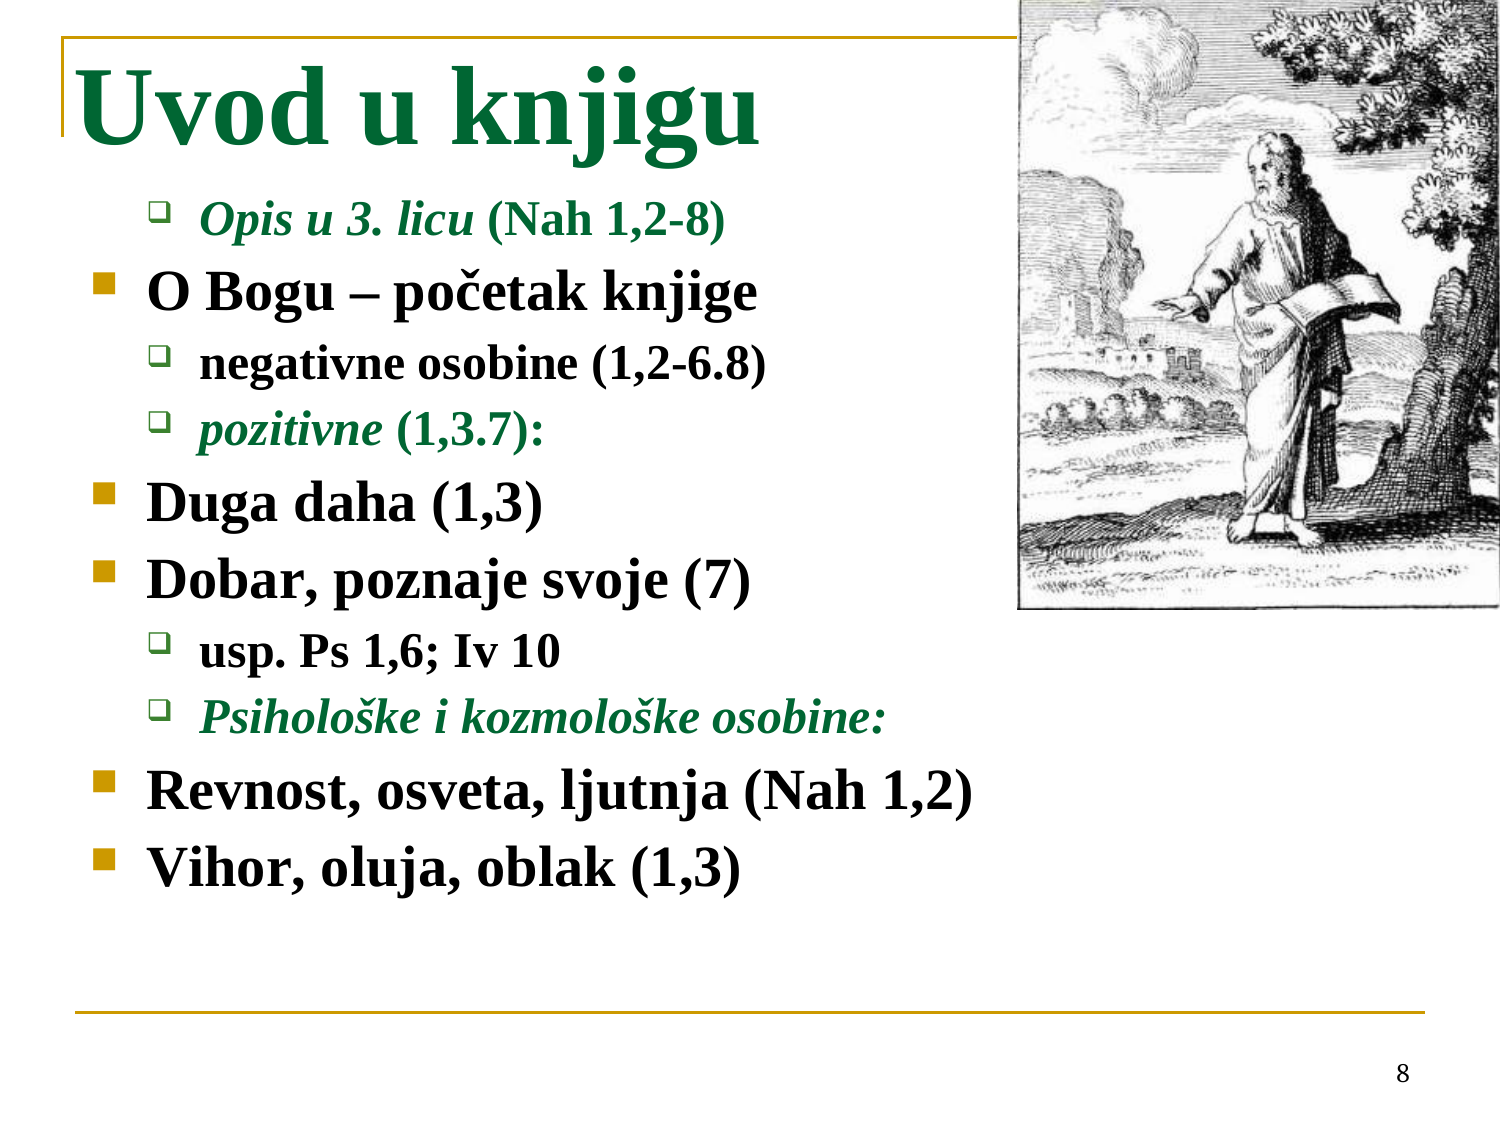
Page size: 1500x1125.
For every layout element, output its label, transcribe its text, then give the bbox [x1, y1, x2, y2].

list Opis u 3. licu (Nah 1,2-8) O Bogu – početak knjige negativne osobine (1,2-6.8) pozitivne (1,3.7): Duga daha (1,3) Dobar, poznaje svoje (7) usp. Ps 1,6; Iv 10 Psihološke i kozmološke osobine: Revnost, osveta, ljutnja (Nah 1,2) Vihor, oluja, oblak (1,3) [74, 184, 1140, 1006]
picture [1017, 0, 1500, 610]
text_box <number> [1074, 1024, 1426, 1100]
title Uvod u knjigu [58, 25, 1017, 213]
